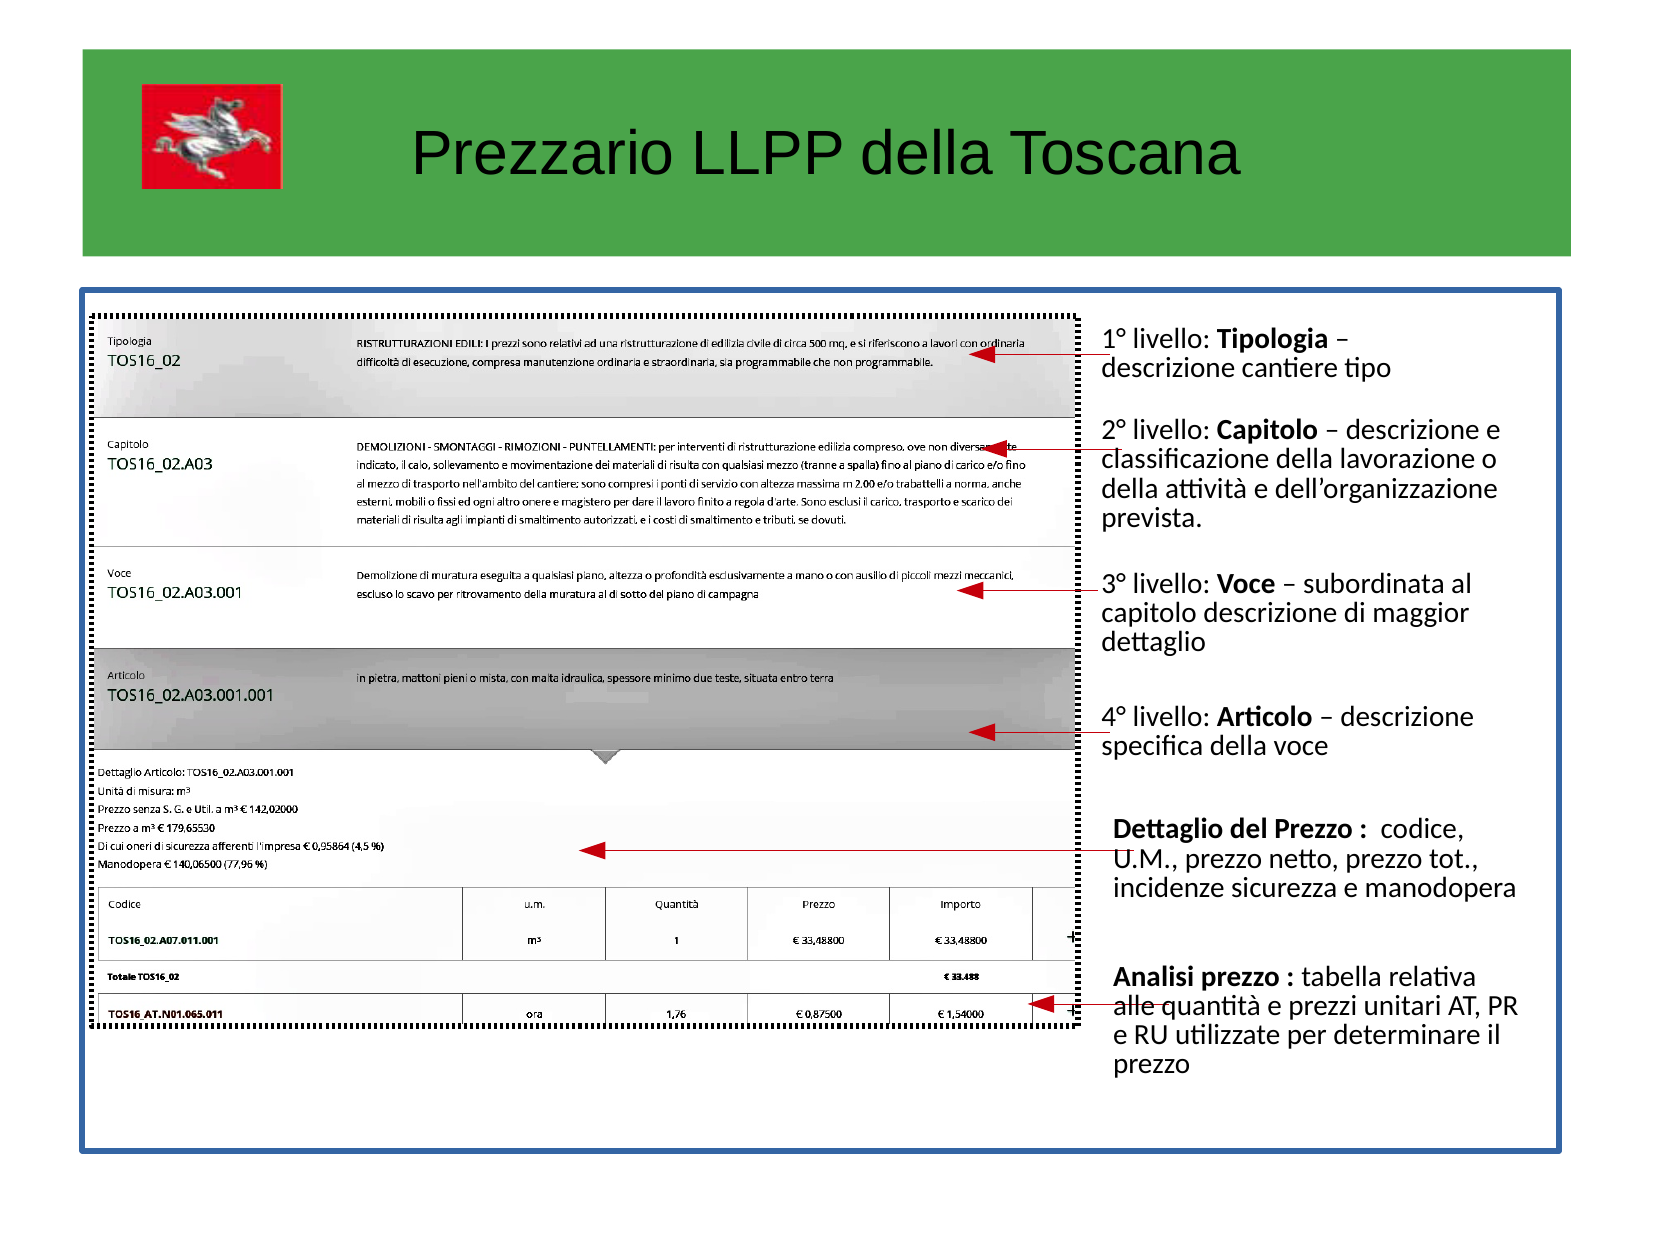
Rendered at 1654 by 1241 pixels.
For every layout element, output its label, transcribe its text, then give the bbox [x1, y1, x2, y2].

text_box 4° livello: Articolo – descrizione specifica della voce [1086, 696, 1548, 792]
text_box 2° livello: Capitolo – descrizione e classificazione della lavorazione o della attività e dell’organizzazione prevista. [1086, 410, 1536, 563]
subtitle [82, 290, 1560, 1151]
text_box 1° livello: Tipologia – descrizione cantiere tipo [1086, 318, 1501, 410]
picture [141, 84, 283, 189]
text_box Analisi prezzo : tabella relativa alle quantità e prezzi unitari AT, PR e RU utilizzate per determinare il prezzo [1098, 956, 1536, 1114]
text_box 3° livello: Voce – subordinata al capitolo descrizione di maggior dettaglio [1086, 563, 1548, 686]
picture [94, 319, 1075, 1024]
title Prezzario LLPP della Toscana [82, 49, 1571, 257]
text_box Dettaglio del Prezzo : codice, U.M., prezzo netto, prezzo tot., incidenze sicurezza e manodopera [1098, 809, 1548, 943]
